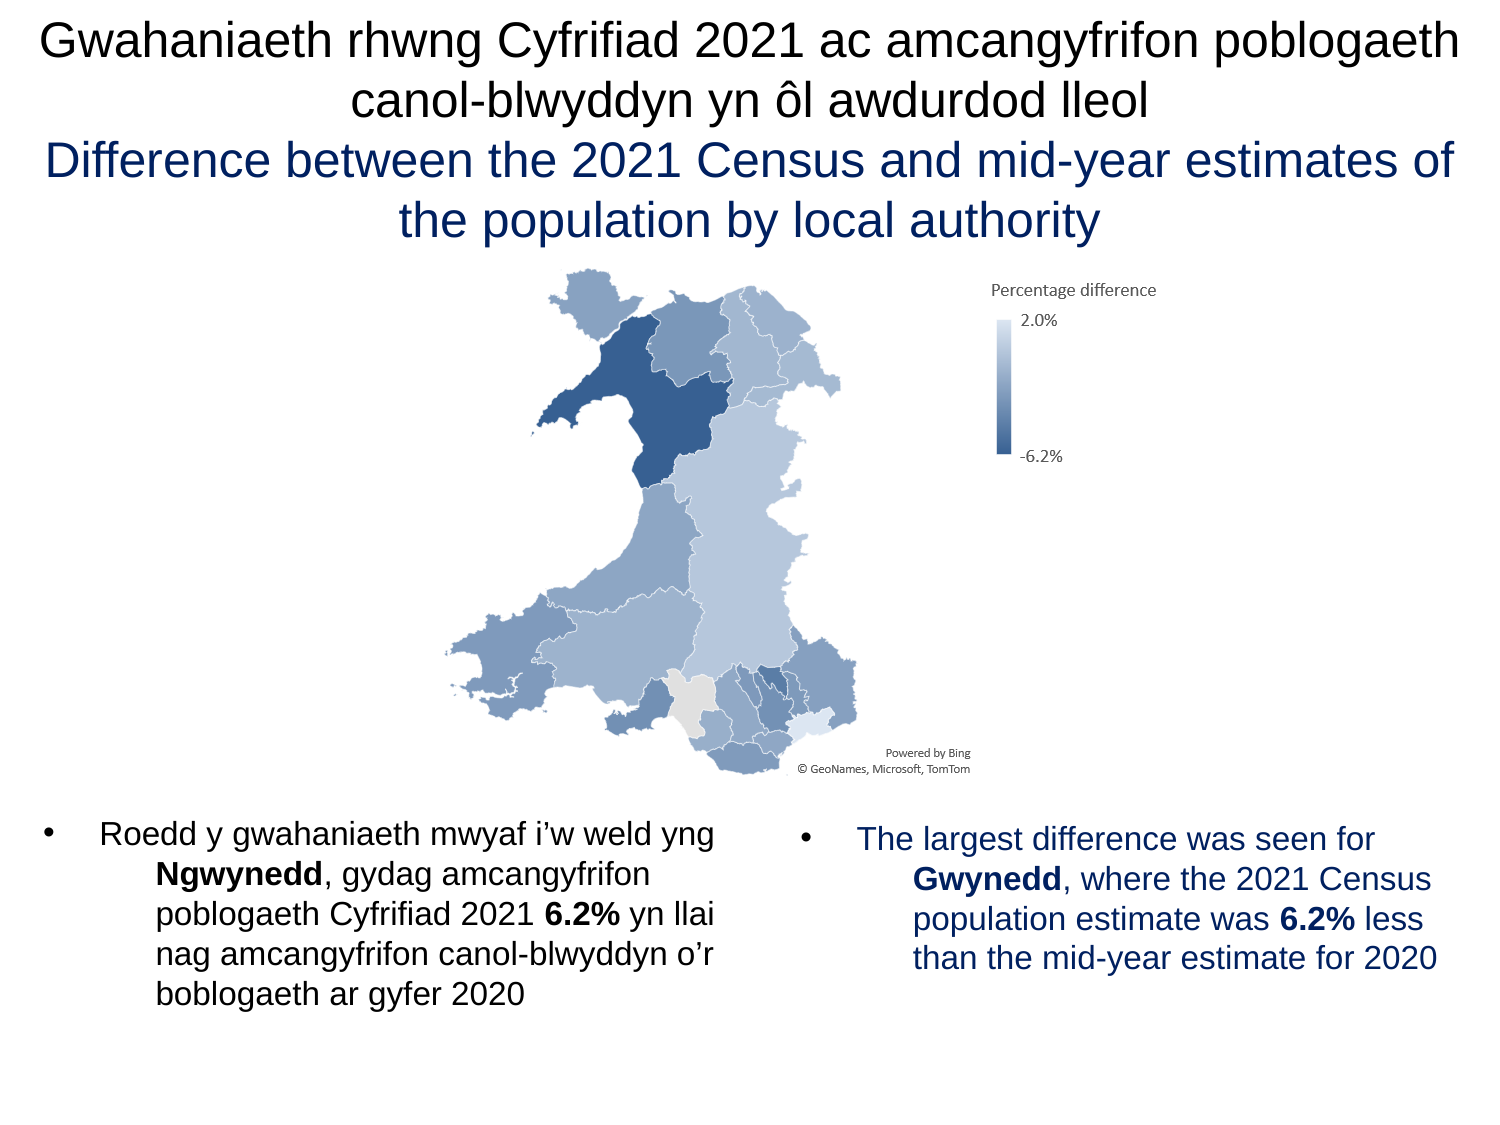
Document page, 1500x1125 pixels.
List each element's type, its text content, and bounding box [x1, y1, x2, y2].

picture [320, 256, 1180, 788]
text_box The largest difference was seen for Gwynedd, where the 2021 Census population estimate was 6.2% less than the mid-year estimate for 2020 [785, 809, 1472, 1125]
title Gwahaniaeth rhwng Cyfrifiad 2021 ac amcangyfrifon poblogaeth canol-blwyddyn yn ôl awdurdod lleol Difference between the 2021 Census and mid-year estimates of the population by local authority [0, 0, 1500, 256]
list Roedd y gwahaniaeth mwyaf i’w weld yng Ngwynedd, gydag amcangyfrifon poblogaeth Cyfrifiad 2021 6.2% yn llai nag amcangyfrifon canol-blwyddyn o’r boblogaeth ar gyfer 2020 [28, 805, 750, 1125]
